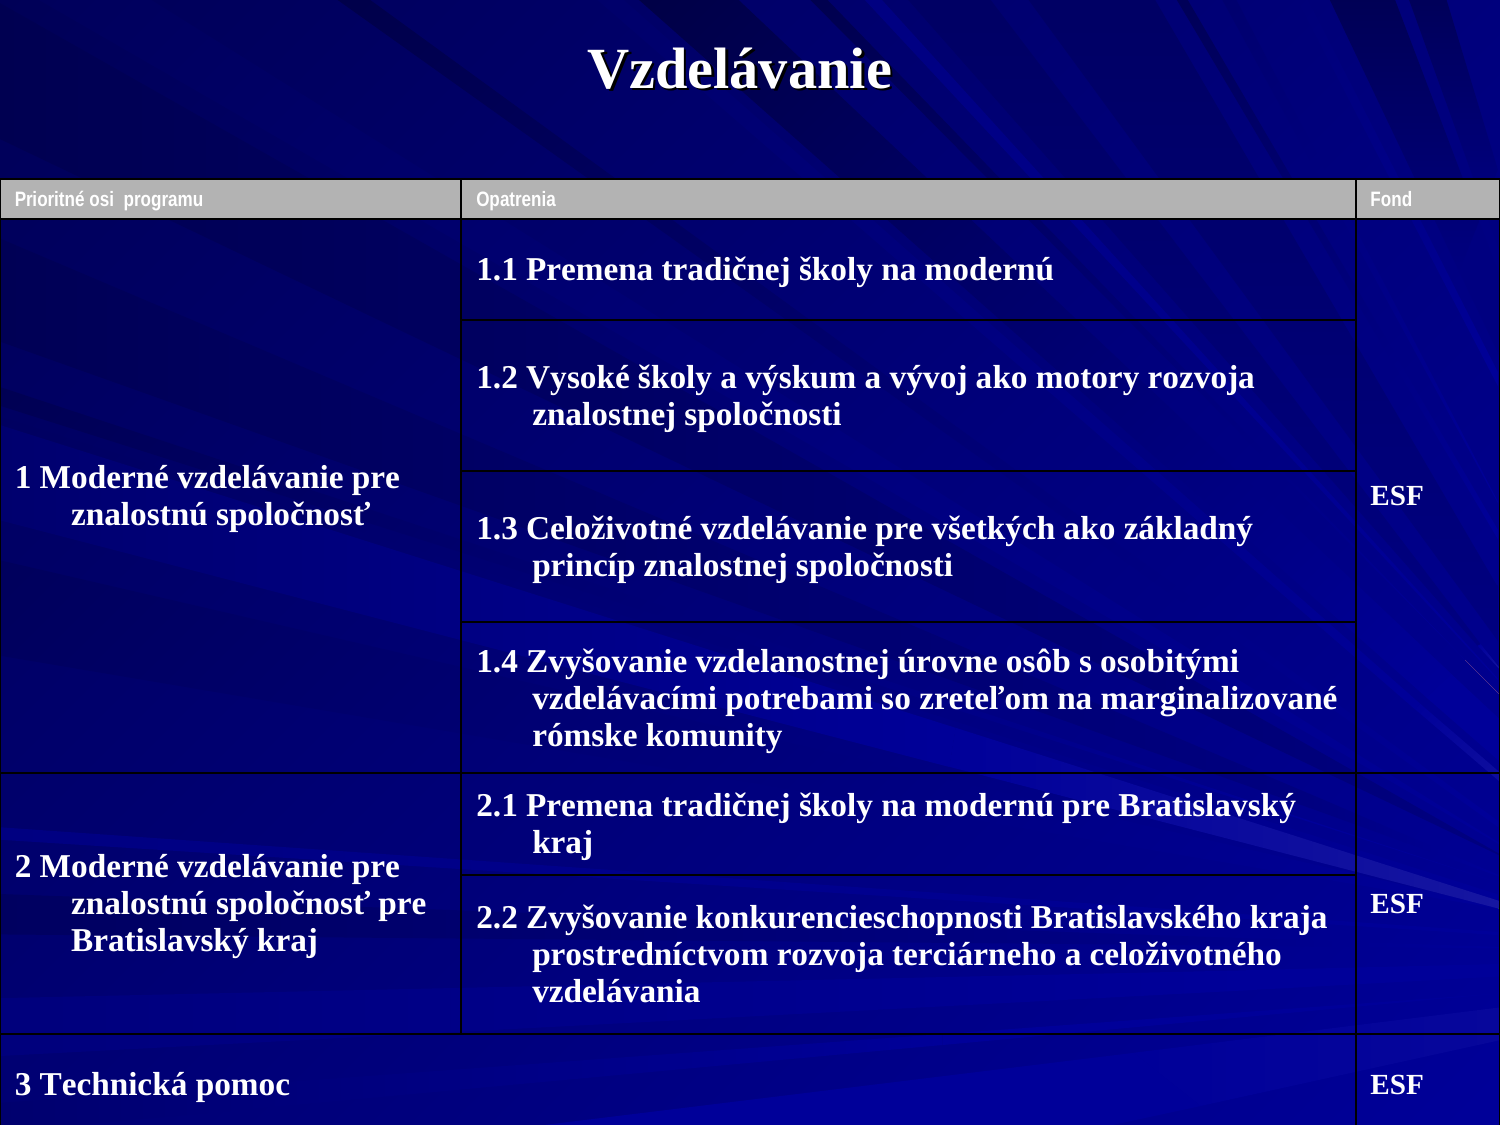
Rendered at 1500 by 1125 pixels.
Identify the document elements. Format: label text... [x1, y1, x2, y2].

text_box 1 Moderné vzdelávanie pre znalostnú spoločnosť [1, 220, 460, 772]
text_box Prioritné osi programu [1, 180, 460, 218]
text_box Fond [1357, 180, 1499, 218]
text_box ESF [1357, 1035, 1499, 1125]
text_box 1.1 Premena tradičnej školy na modernú [462, 220, 1355, 319]
text_box 3 Technická pomoc [1, 1035, 1355, 1125]
text_box 1.2 Vysoké školy a výskum a vývoj ako motory rozvoja znalostnej spoločnosti [462, 321, 1355, 470]
text_box 2 Moderné vzdelávanie pre znalostnú spoločnosť pre Bratislavský kraj [1, 774, 460, 1033]
text_box ESF [1357, 774, 1499, 1033]
text_box ESF [1357, 220, 1499, 772]
text_box Opatrenia [462, 180, 1355, 218]
text_box 1.4 Zvyšovanie vzdelanostnej úrovne osôb s osobitými vzdelávacími potrebami so zreteľom na marginalizované rómske komunity [462, 623, 1355, 772]
text_box 2.1 Premena tradičnej školy na modernú pre Bratislavský kraj [462, 774, 1355, 874]
text_box 1.3 Celoživotné vzdelávanie pre všetkých ako základný princíp znalostnej spoločnosti [462, 472, 1355, 621]
title Vzdelávanie [64, 0, 1415, 138]
text_box 2.2 Zvyšovanie konkurencieschopnosti Bratislavského kraja prostredníctvom rozvoja terciárneho a celoživotného vzdelávania [462, 876, 1355, 1033]
